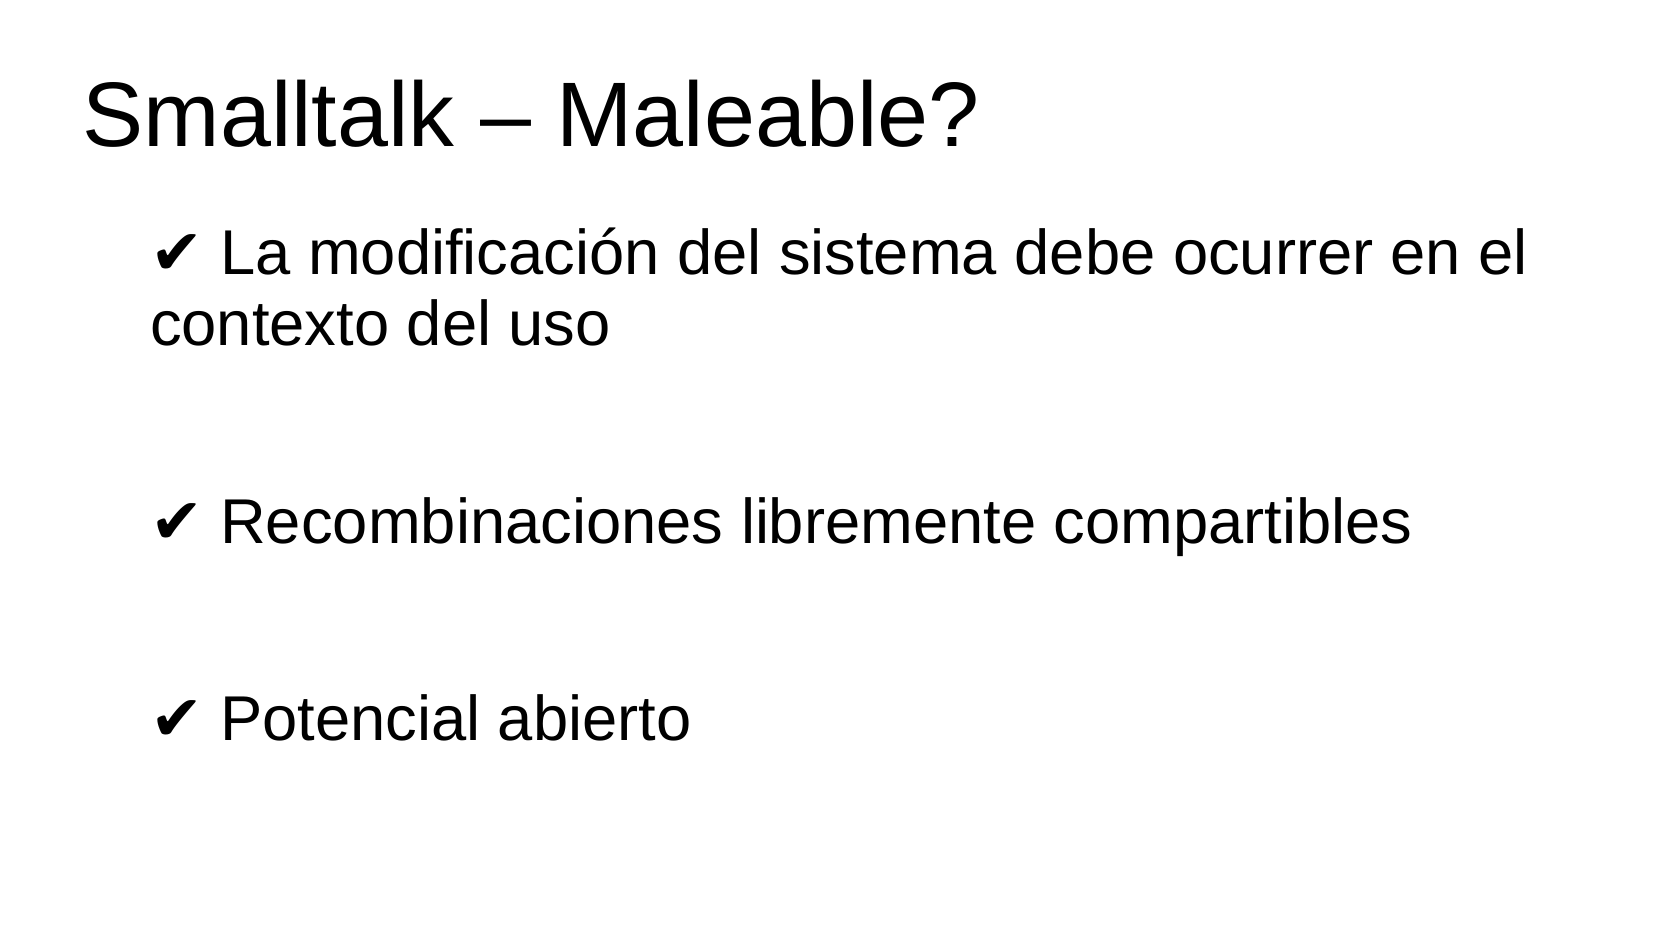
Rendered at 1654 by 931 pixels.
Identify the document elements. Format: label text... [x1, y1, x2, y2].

title Smalltalk – Maleable? [82, 37, 1571, 193]
list ✔ La modificación del sistema debe ocurrer en el contexto del uso ✔ Recombinaciones libremente compartibles ✔ Potencial abierto [82, 217, 1571, 758]
